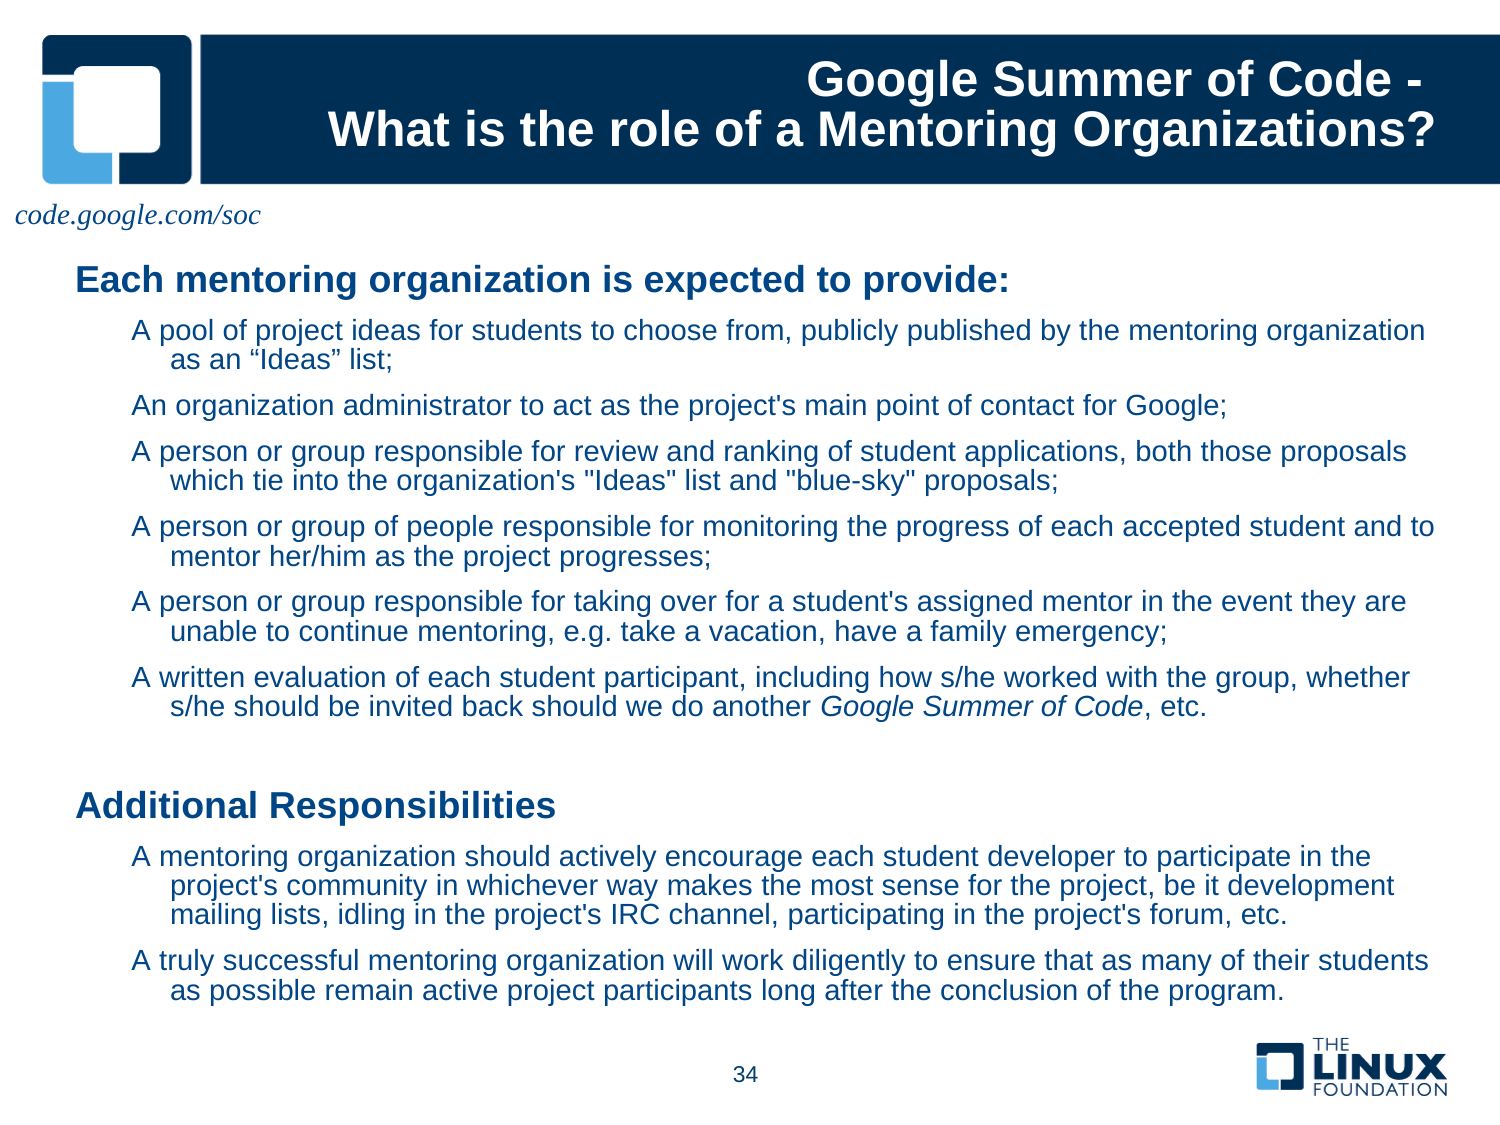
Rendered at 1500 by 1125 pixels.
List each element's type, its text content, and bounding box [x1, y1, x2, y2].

picture [0, 240, 1500, 1125]
text_box code.google.com/soc [0, 191, 1500, 240]
picture [0, 0, 1500, 191]
list Each mentoring organization is expected to provide: A pool of project ideas for students to choose from, publicly published by the mentoring organization as an “Ideas” list; An organization administrator to act as the project's main point of contact for Google; A person or group responsible for review and ranking of student applications, both those proposals which tie into the organization's "Ideas" list and "blue-sky" proposals; A person or group of people responsible for monitoring the progress of each accepted student and to mentor her/him as the project progresses; A person or group responsible for taking over for a student's assigned mentor in the event they are unable to continue mentoring, e.g. take a vacation, have a family emergency; A written evaluation of each student participant, including how s/he worked with the group, whether s/he should be invited back should we do another Google Summer of Code, etc. Additional Responsibilities A mentoring organization should actively encourage each student developer to participate in the project's community in whichever way makes the most sense for the project, be it development mailing lists, idling in the project's IRC channel, participating in the project's forum, etc. A truly successful mentoring organization will work diligently to ensure that as many of their students as possible remain active project participants long after the conclusion of the program. [75, 262, 1438, 1063]
title Google Summer of Code - What is the role of a Mentoring Organizations? [249, 44, 1438, 168]
